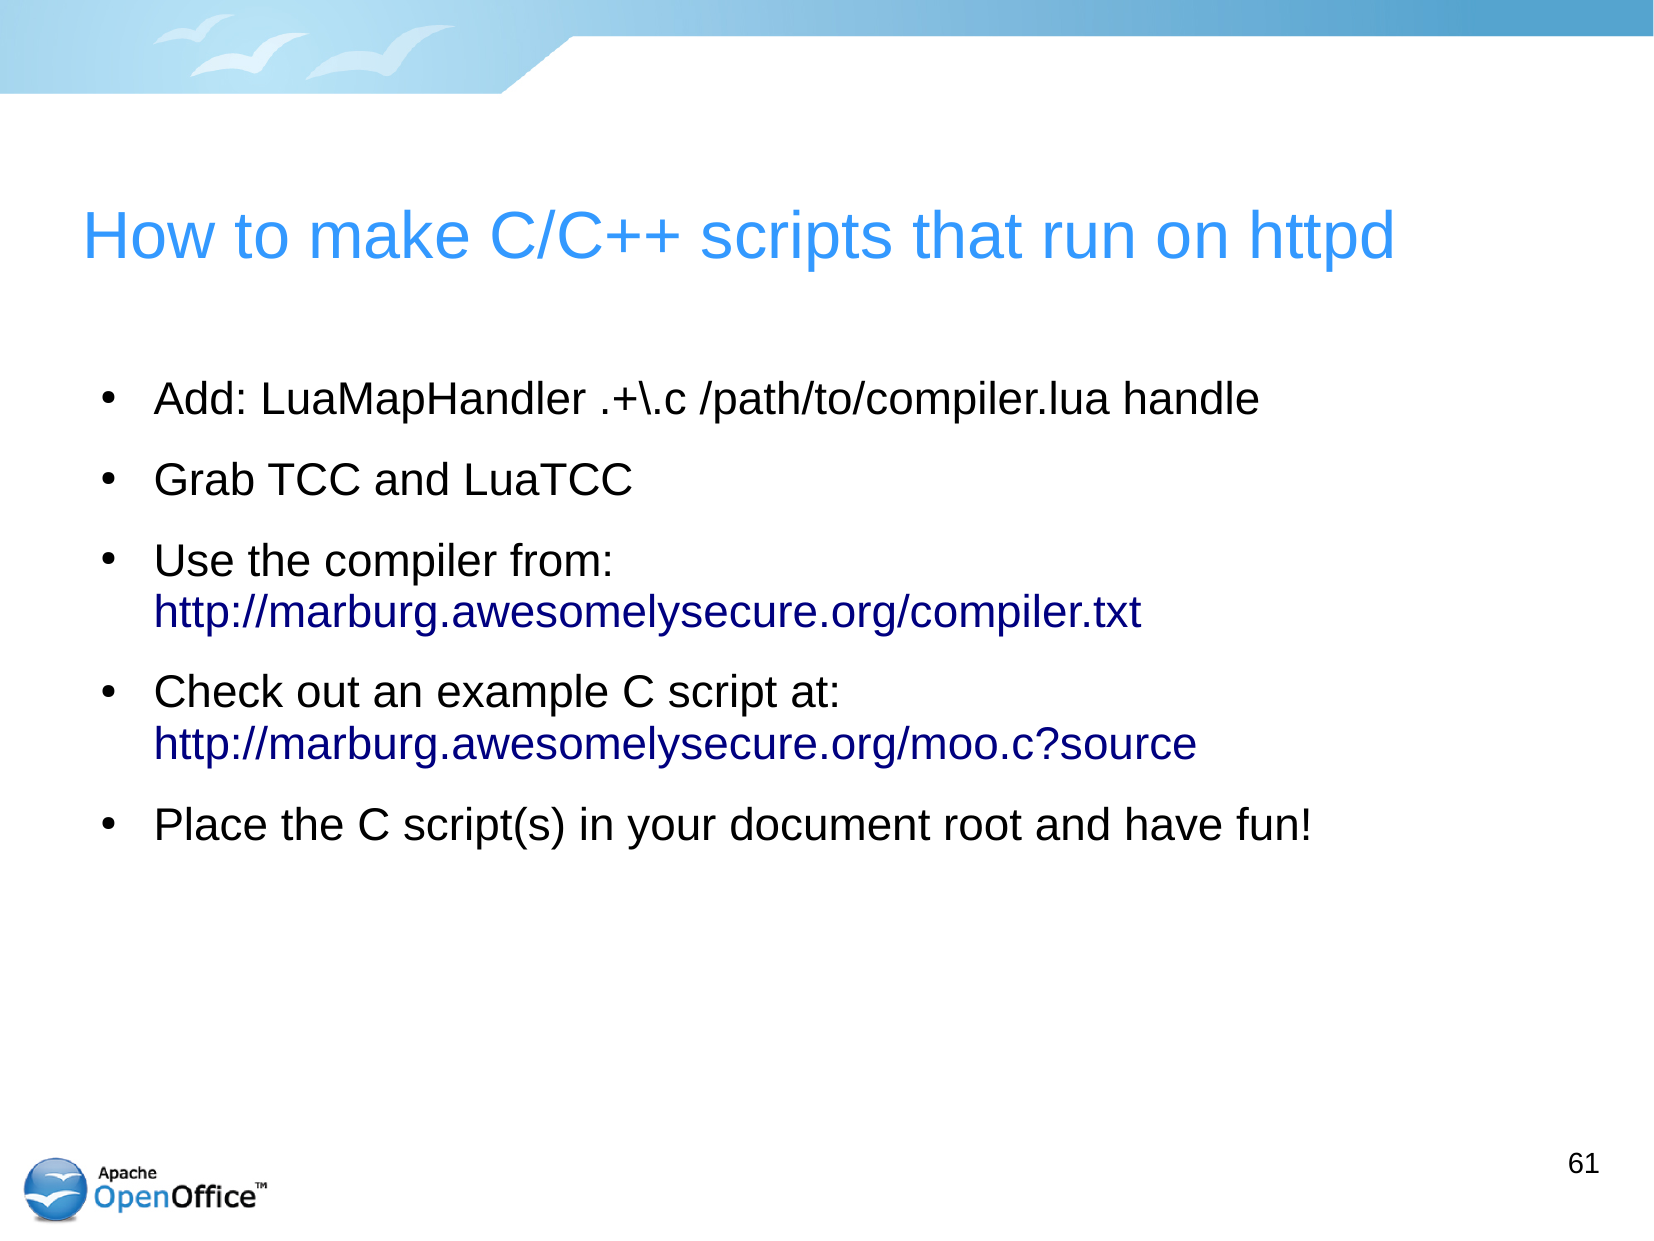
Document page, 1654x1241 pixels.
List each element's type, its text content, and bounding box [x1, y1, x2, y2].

picture [0, 0, 1654, 1241]
title How to make C/C++ scripts that run on httpd [82, 132, 1571, 340]
list Add: LuaMapHandler .+\.c /path/to/compiler.lua handle Grab TCC and LuaTCC Use the compiler from: http://marburg.awesomelysecure.org/compiler.txt Check out an example C script at: http://marburg.awesomelysecure.org/moo.c?source Place the C script(s) in your document root and have fun! [82, 372, 1571, 1093]
